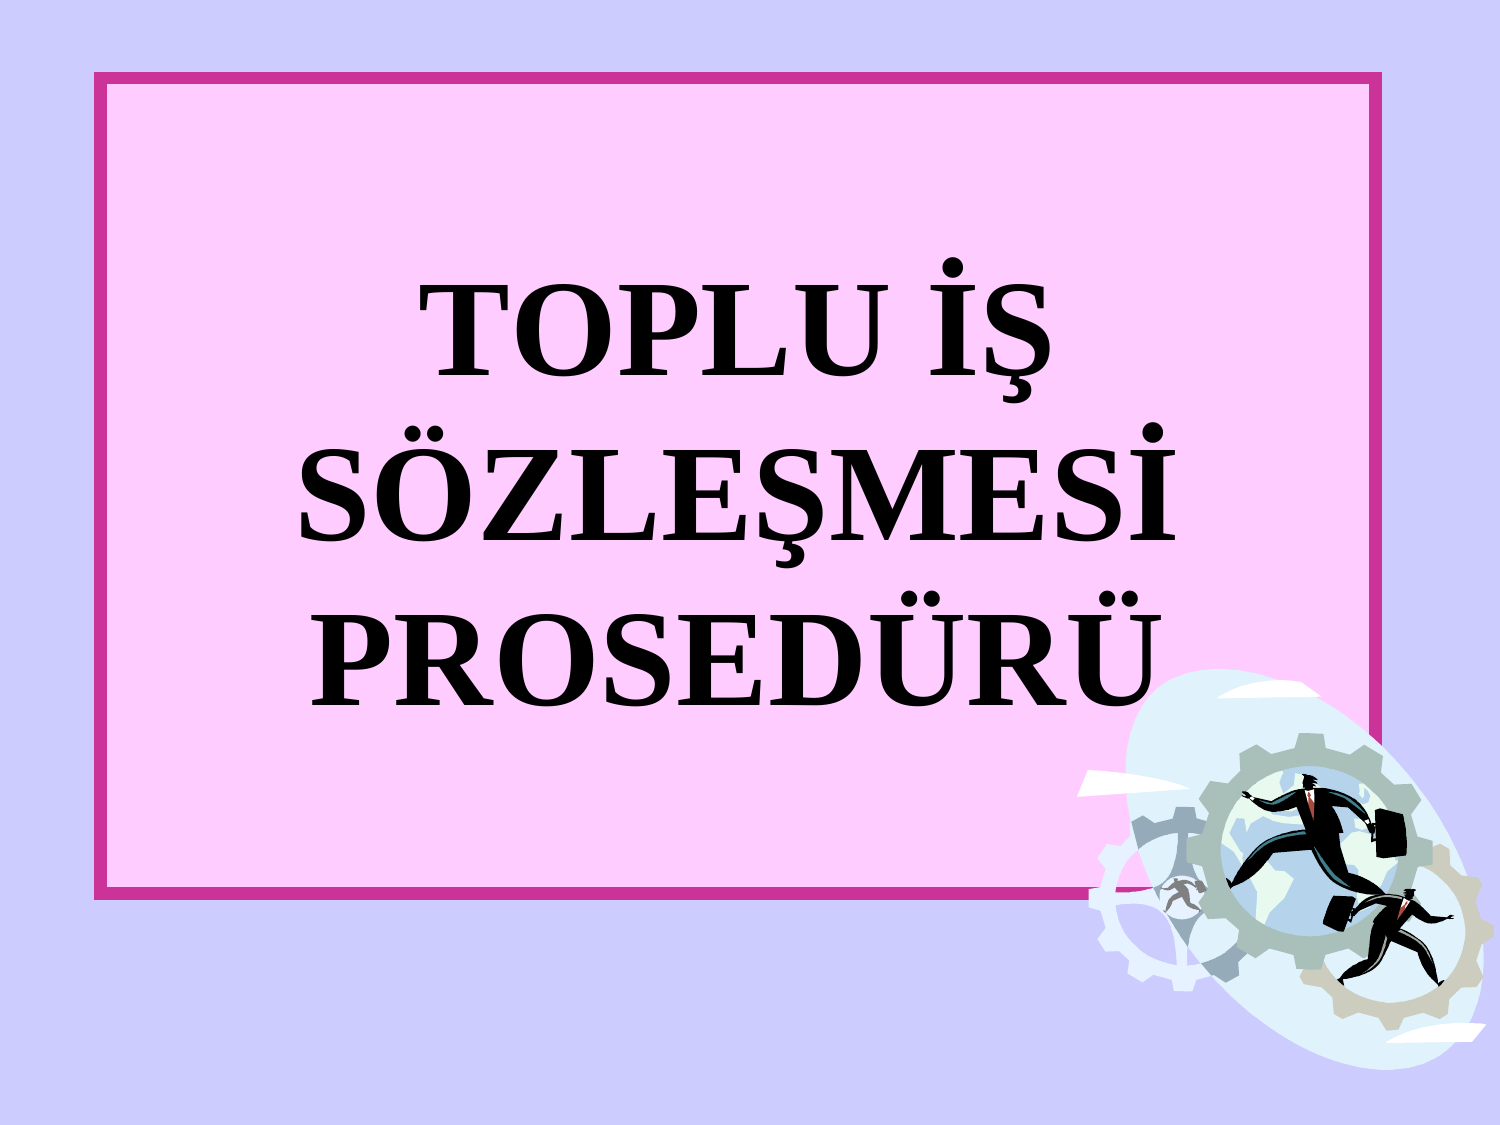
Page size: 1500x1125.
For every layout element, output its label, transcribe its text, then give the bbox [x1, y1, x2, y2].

picture [1076, 663, 1500, 1076]
title TOPLU İŞ SÖZLEŞMESİ PROSEDÜRÜ [100, 78, 1376, 894]
